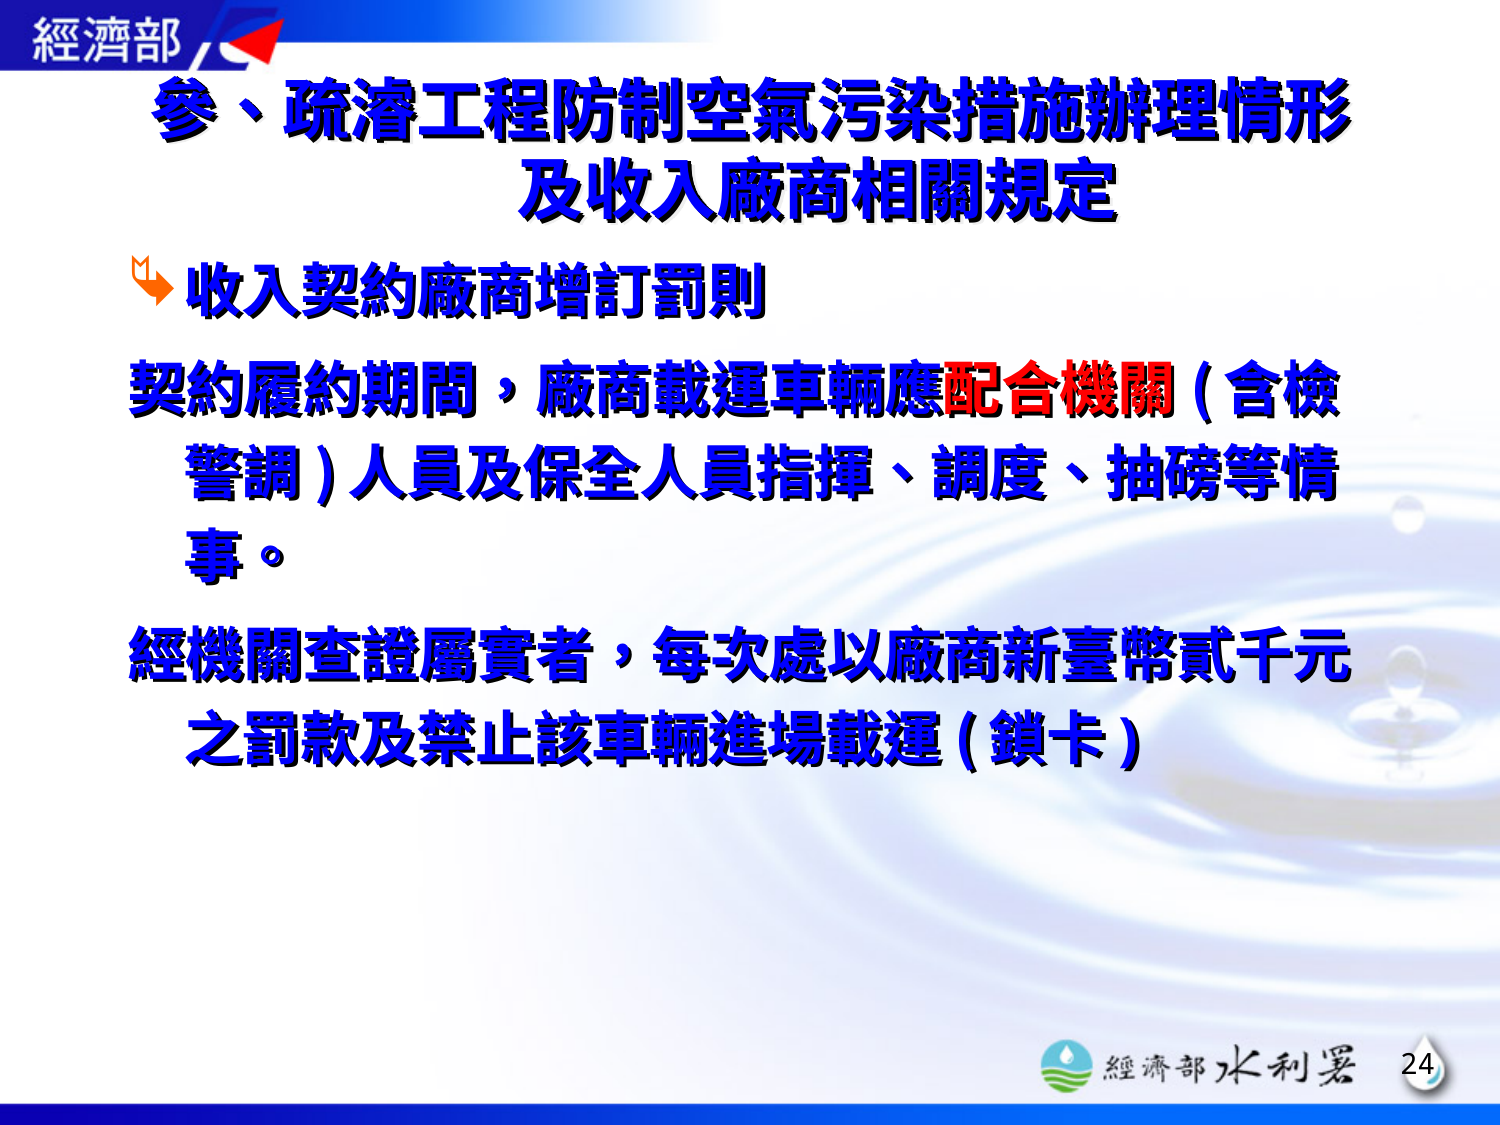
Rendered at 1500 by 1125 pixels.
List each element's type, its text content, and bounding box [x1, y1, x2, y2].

text_box <編號> [1362, 1037, 1450, 1113]
list 收入契約廠商增訂罰則 契約履約期間，廠商載運車輛應配合機關(含檢警調)人員及保全人員指揮、調度、抽磅等情事。 經機關查證屬實者，每次處以廠商新臺幣貳千元之罰款及禁止該車輛進場載運(鎖卡) [112, 231, 1388, 965]
title 參、疏濬工程防制空氣污染措施辦理情形 及收入廠商相關規定 [41, 137, 1459, 238]
picture [0, 0, 1500, 1125]
